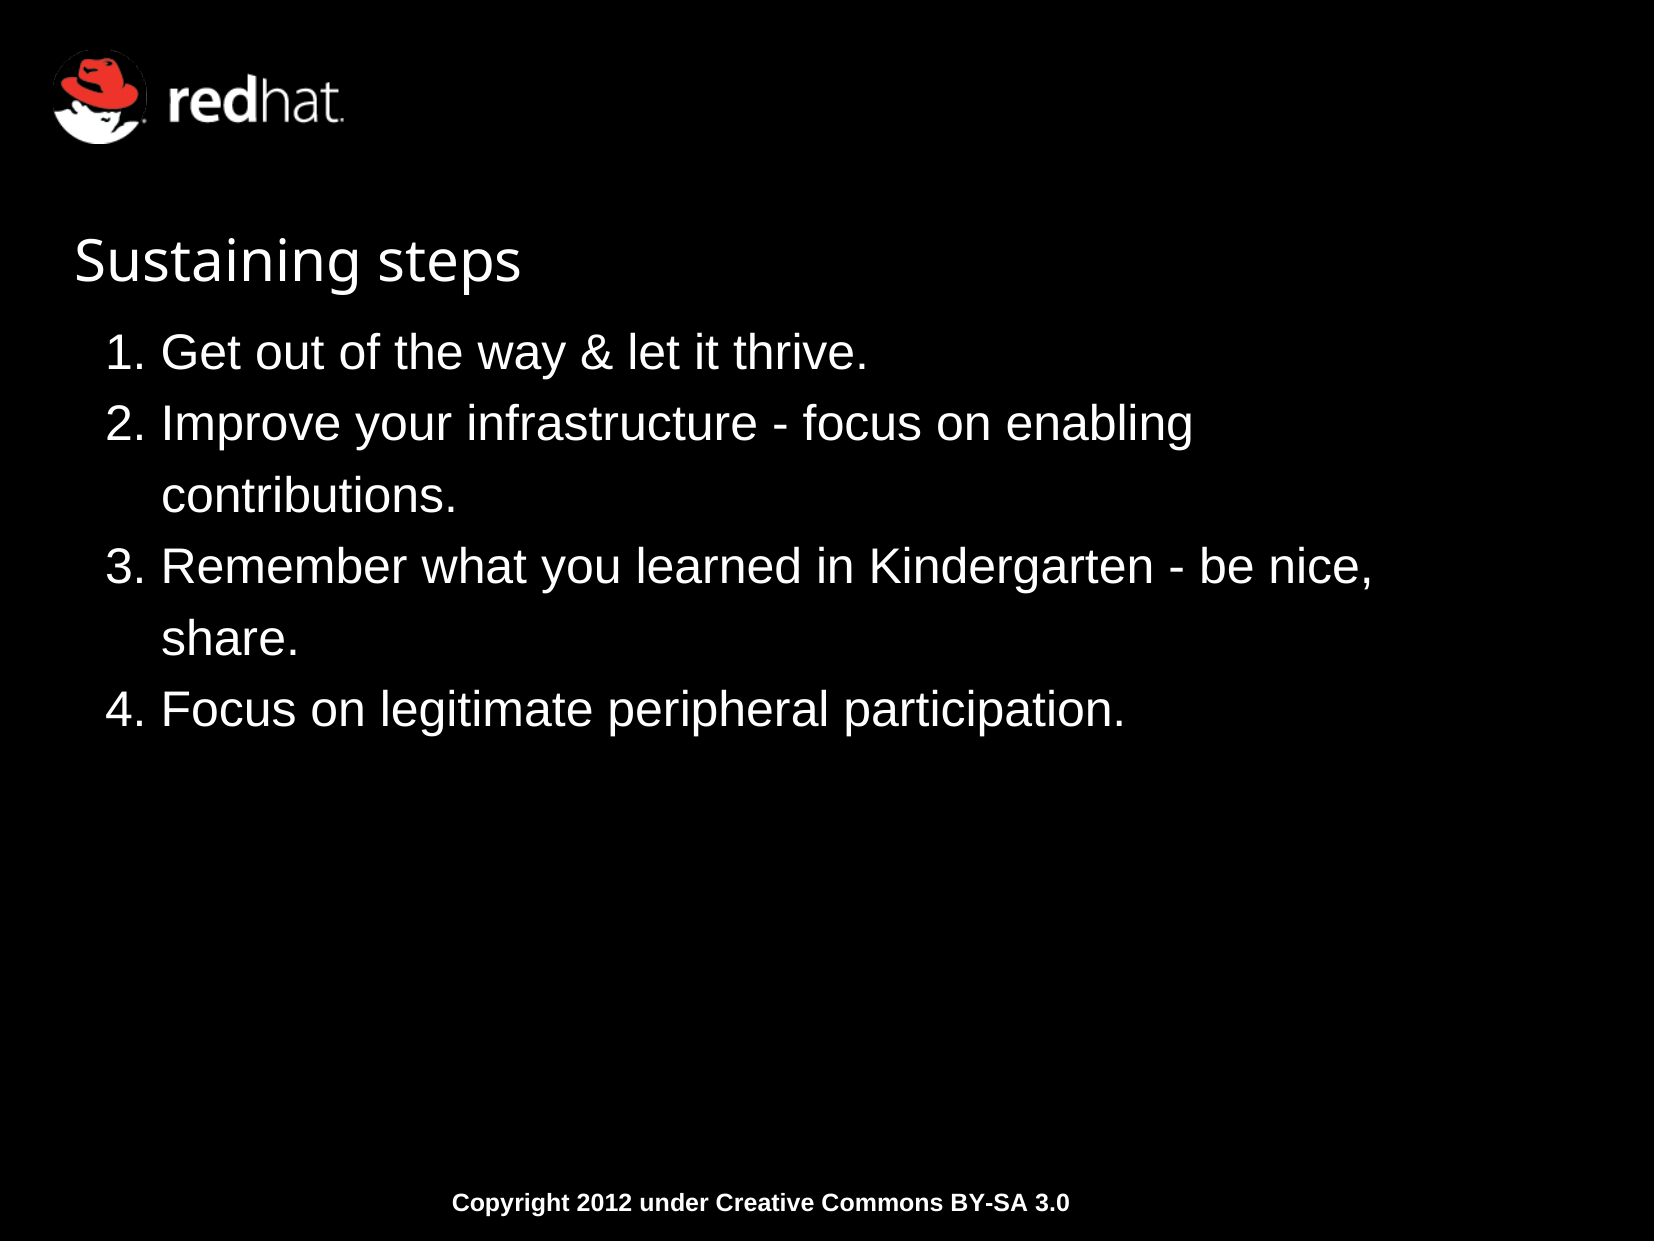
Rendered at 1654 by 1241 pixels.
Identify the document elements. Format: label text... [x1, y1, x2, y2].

list 1. Get out of the way & let it thrive. 2. Improve your infrastructure - focus on enabling contributions. 3. Remember what you learned in Kindergarten - be nice, share. 4. Focus on legitimate peripheral participation. [77, 324, 1500, 1186]
picture [52, 49, 345, 144]
title Sustaining steps [74, 199, 1506, 318]
